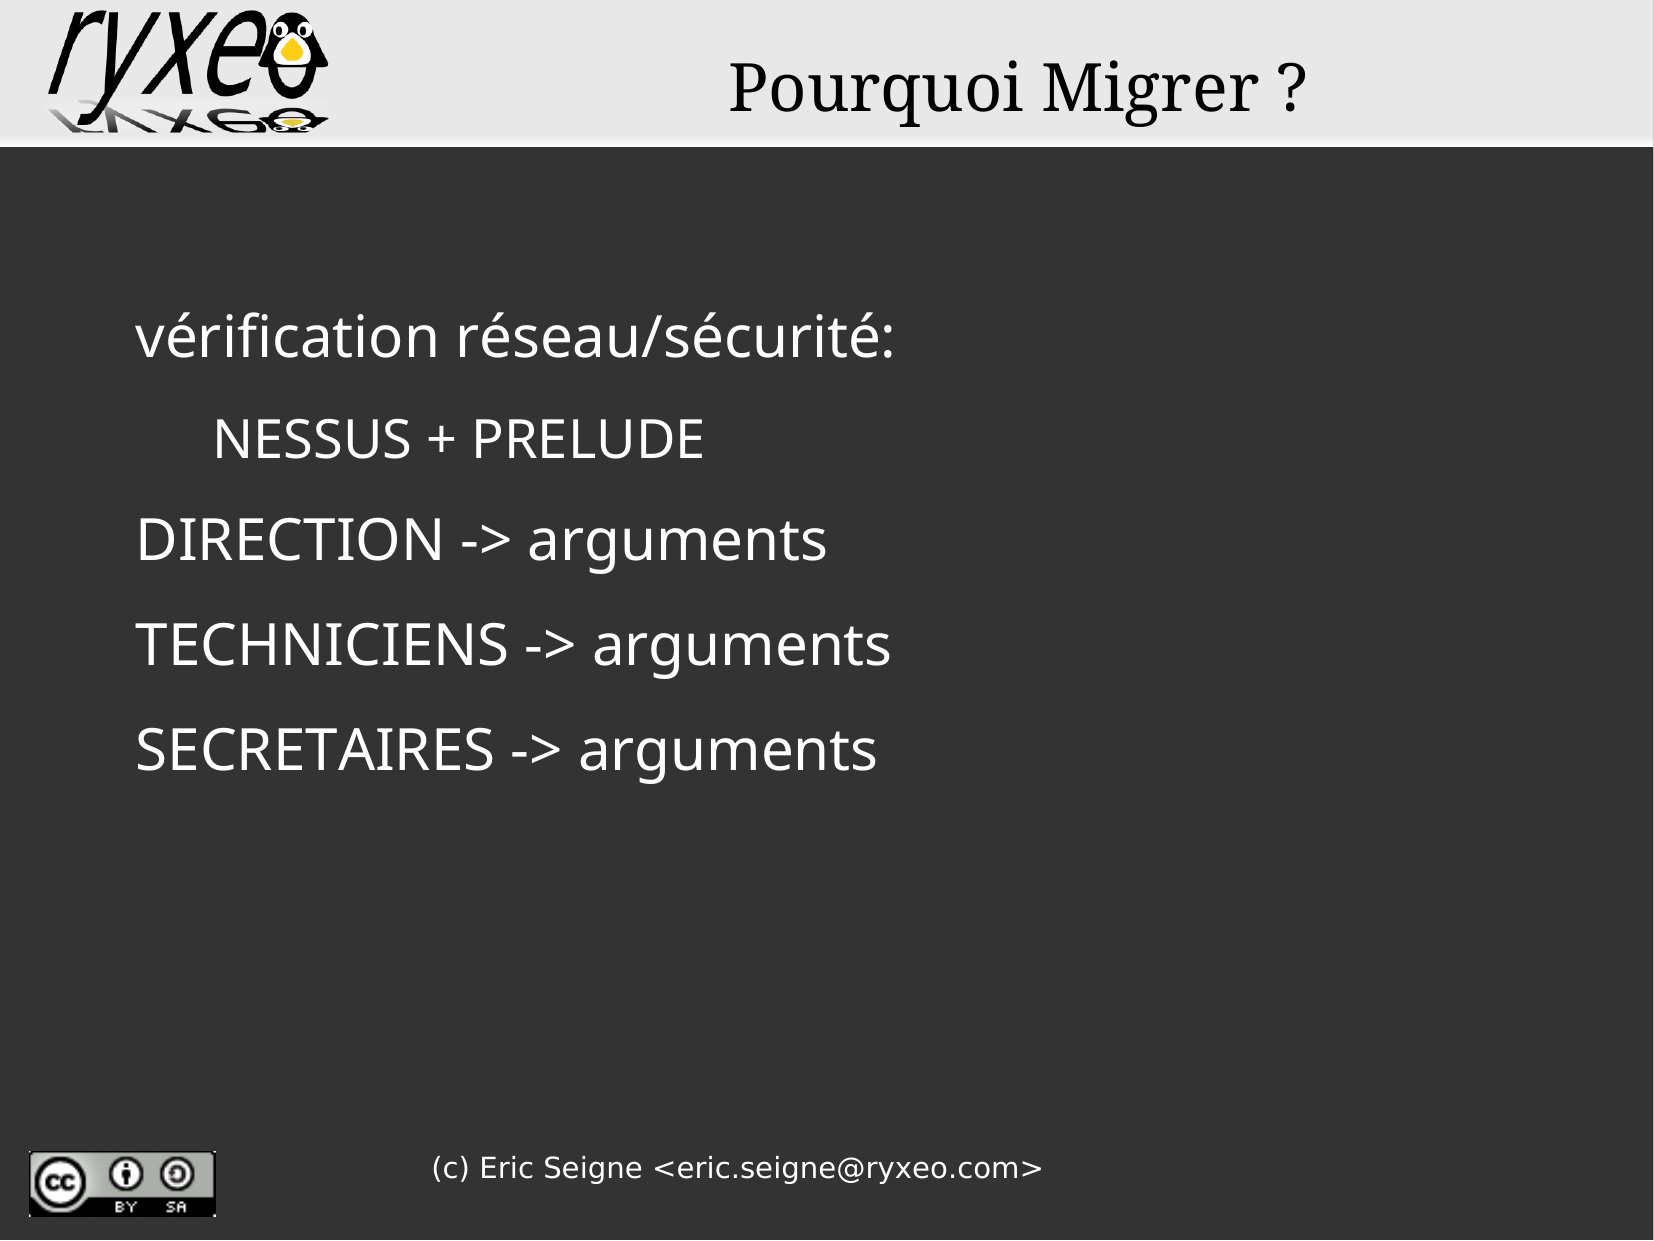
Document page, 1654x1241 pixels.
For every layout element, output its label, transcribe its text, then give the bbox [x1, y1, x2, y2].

title Pourquoi Migrer ? [442, 29, 1595, 142]
list vérification réseau/sécurité: NESSUS + PRELUDE DIRECTION -> arguments TECHNICIENS -> arguments SECRETAIRES -> arguments [118, 295, 1522, 1117]
picture [0, 0, 1654, 147]
picture [29, 1151, 216, 1217]
